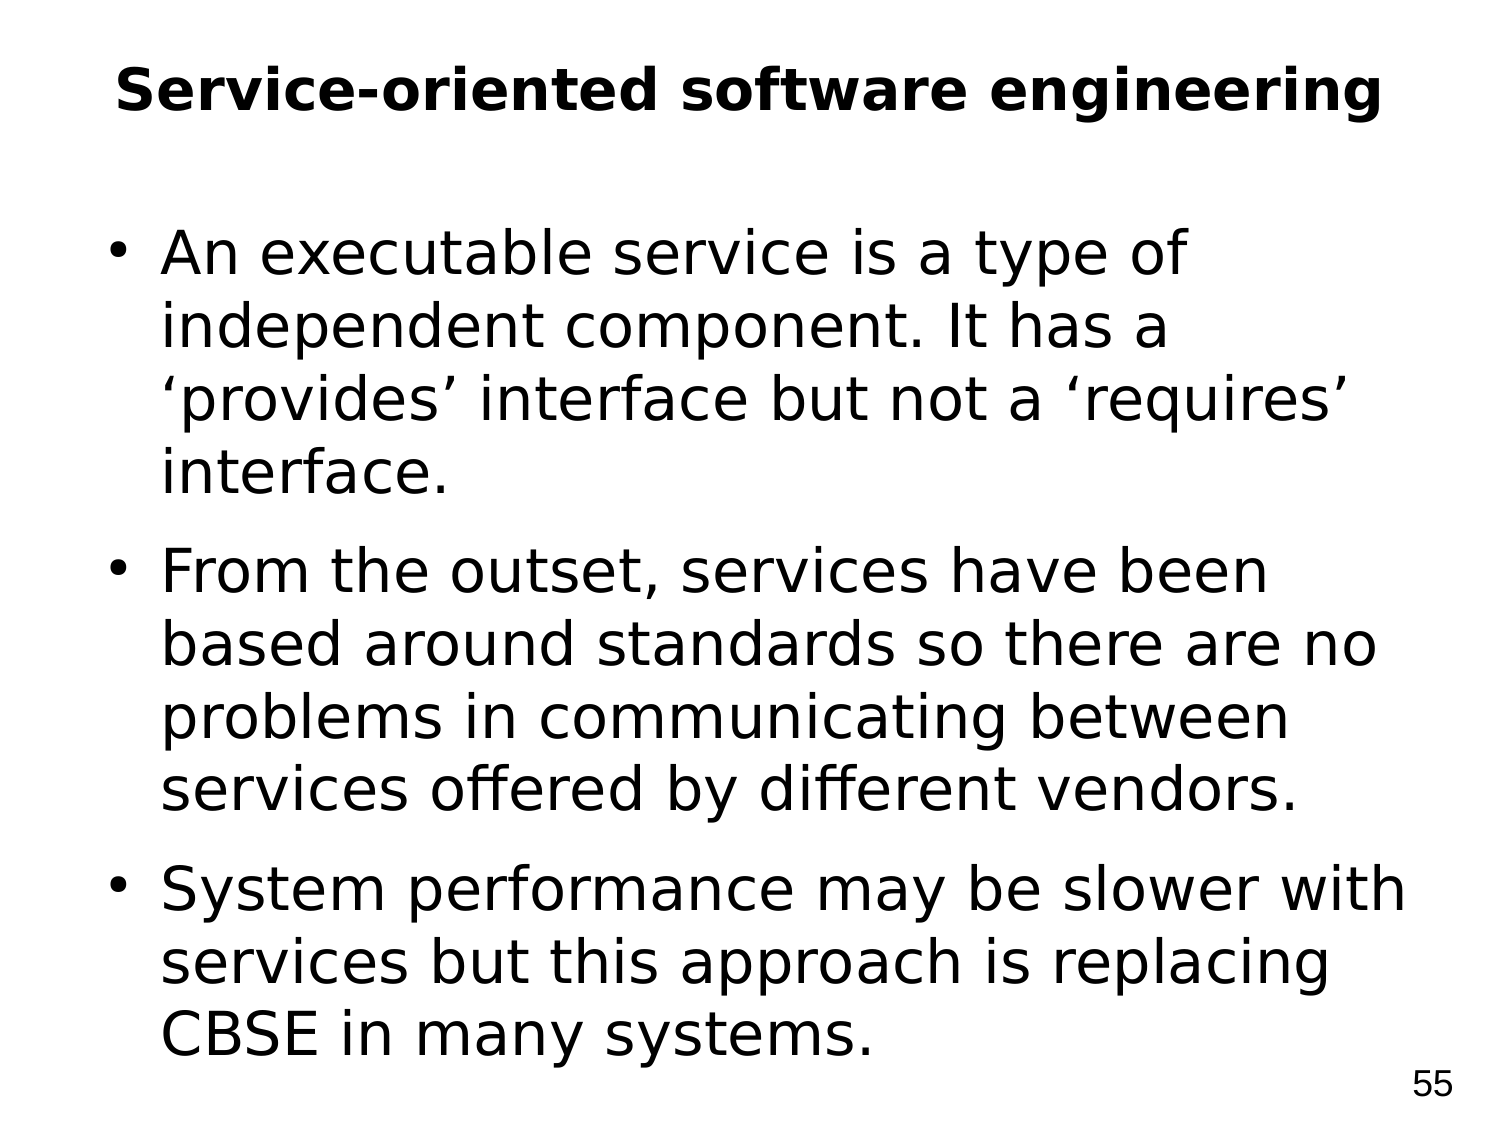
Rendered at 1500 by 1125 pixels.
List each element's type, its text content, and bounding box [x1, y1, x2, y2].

title Service-oriented software engineering [75, 44, 1425, 177]
list An executable service is a type of independent component. It has a ‘provides’ interface but not a ‘requires’ interface. From the outset, services have been based around standards so there are no problems in communicating between services offered by different vendors. System performance may be slower with services but this approach is replacing CBSE in many systems. [75, 206, 1425, 1093]
